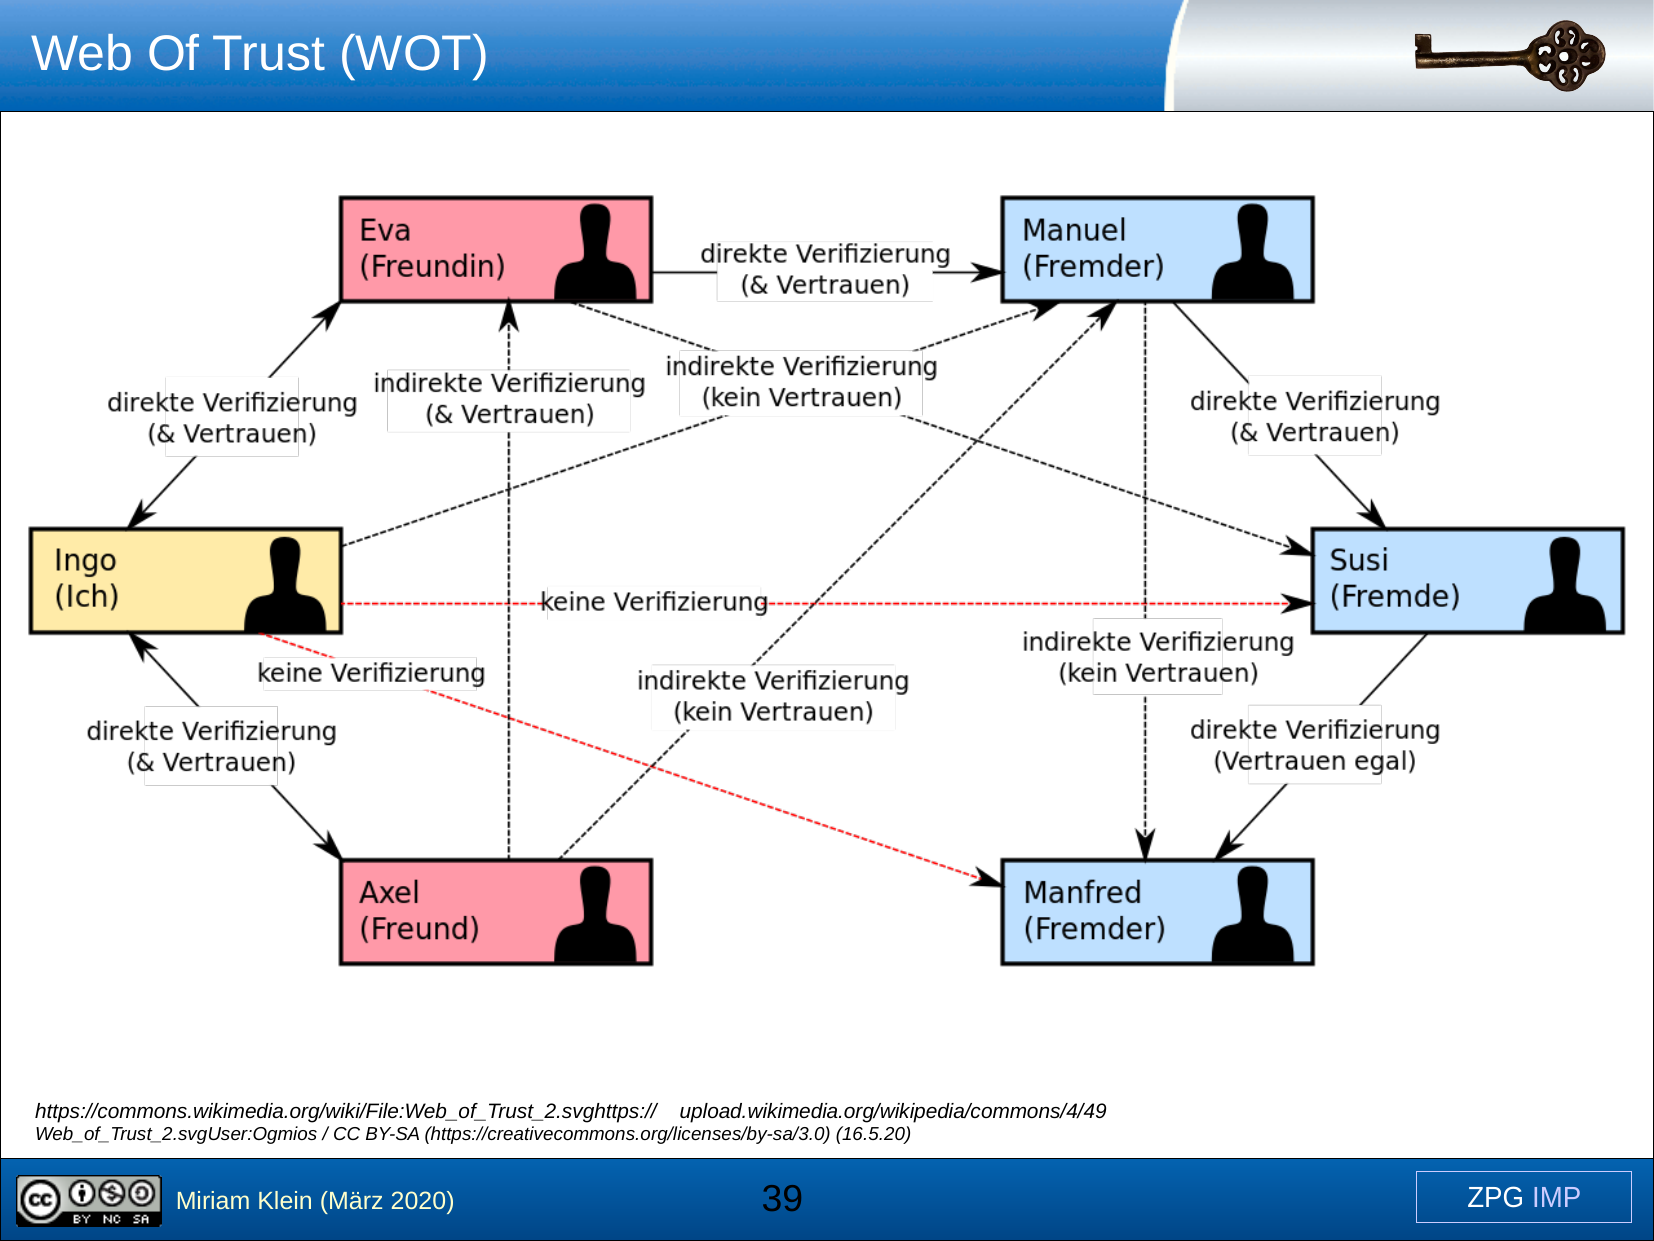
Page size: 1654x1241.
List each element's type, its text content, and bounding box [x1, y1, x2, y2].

picture [0, 0, 1654, 111]
picture [16, 1175, 162, 1227]
title Web Of Trust (WOT) [31, 14, 1151, 92]
text_box https://commons.wikimedia.org/wiki/File:Web_of_Trust_2.svghttps:// upload.wikimedia.org/wikipedia/commons/4/49 Web_of_Trust_2.svgUser:Ogmios / CC BY-SA (https://creativecommons.org/licenses/by-sa/3.0) (16.5.20) [20, 1069, 1604, 1164]
picture [0, 167, 1654, 995]
